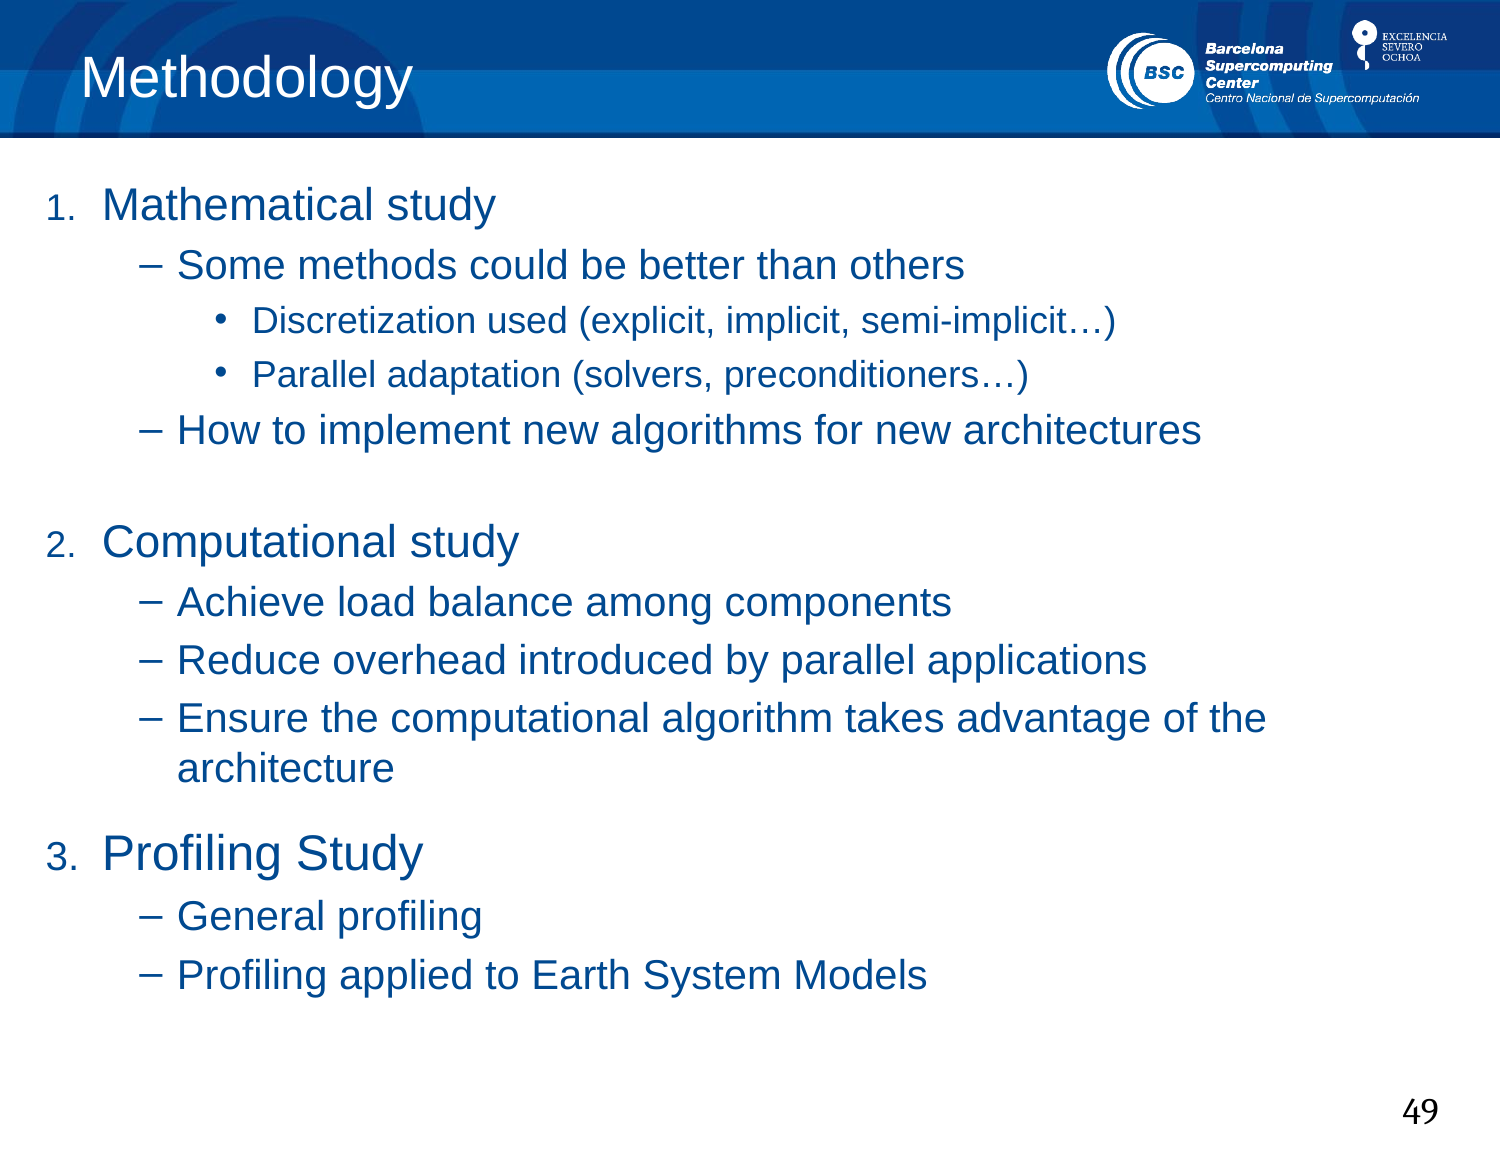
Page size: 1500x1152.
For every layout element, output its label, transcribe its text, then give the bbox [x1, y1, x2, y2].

list Mathematical study Some methods could be better than others Discretization used (explicit, implicit, semi-implicit…) Parallel adaptation (solvers, preconditioners…) How to implement new algorithms for new architectures Computational study Achieve load balance among components Reduce overhead introduced by parallel applications Ensure the computational algorithm takes advantage of the architecture Profiling Study General profiling Profiling applied to Earth System Models [11, 159, 1477, 945]
title Methodology [65, 23, 1081, 138]
picture [0, 0, 1500, 138]
